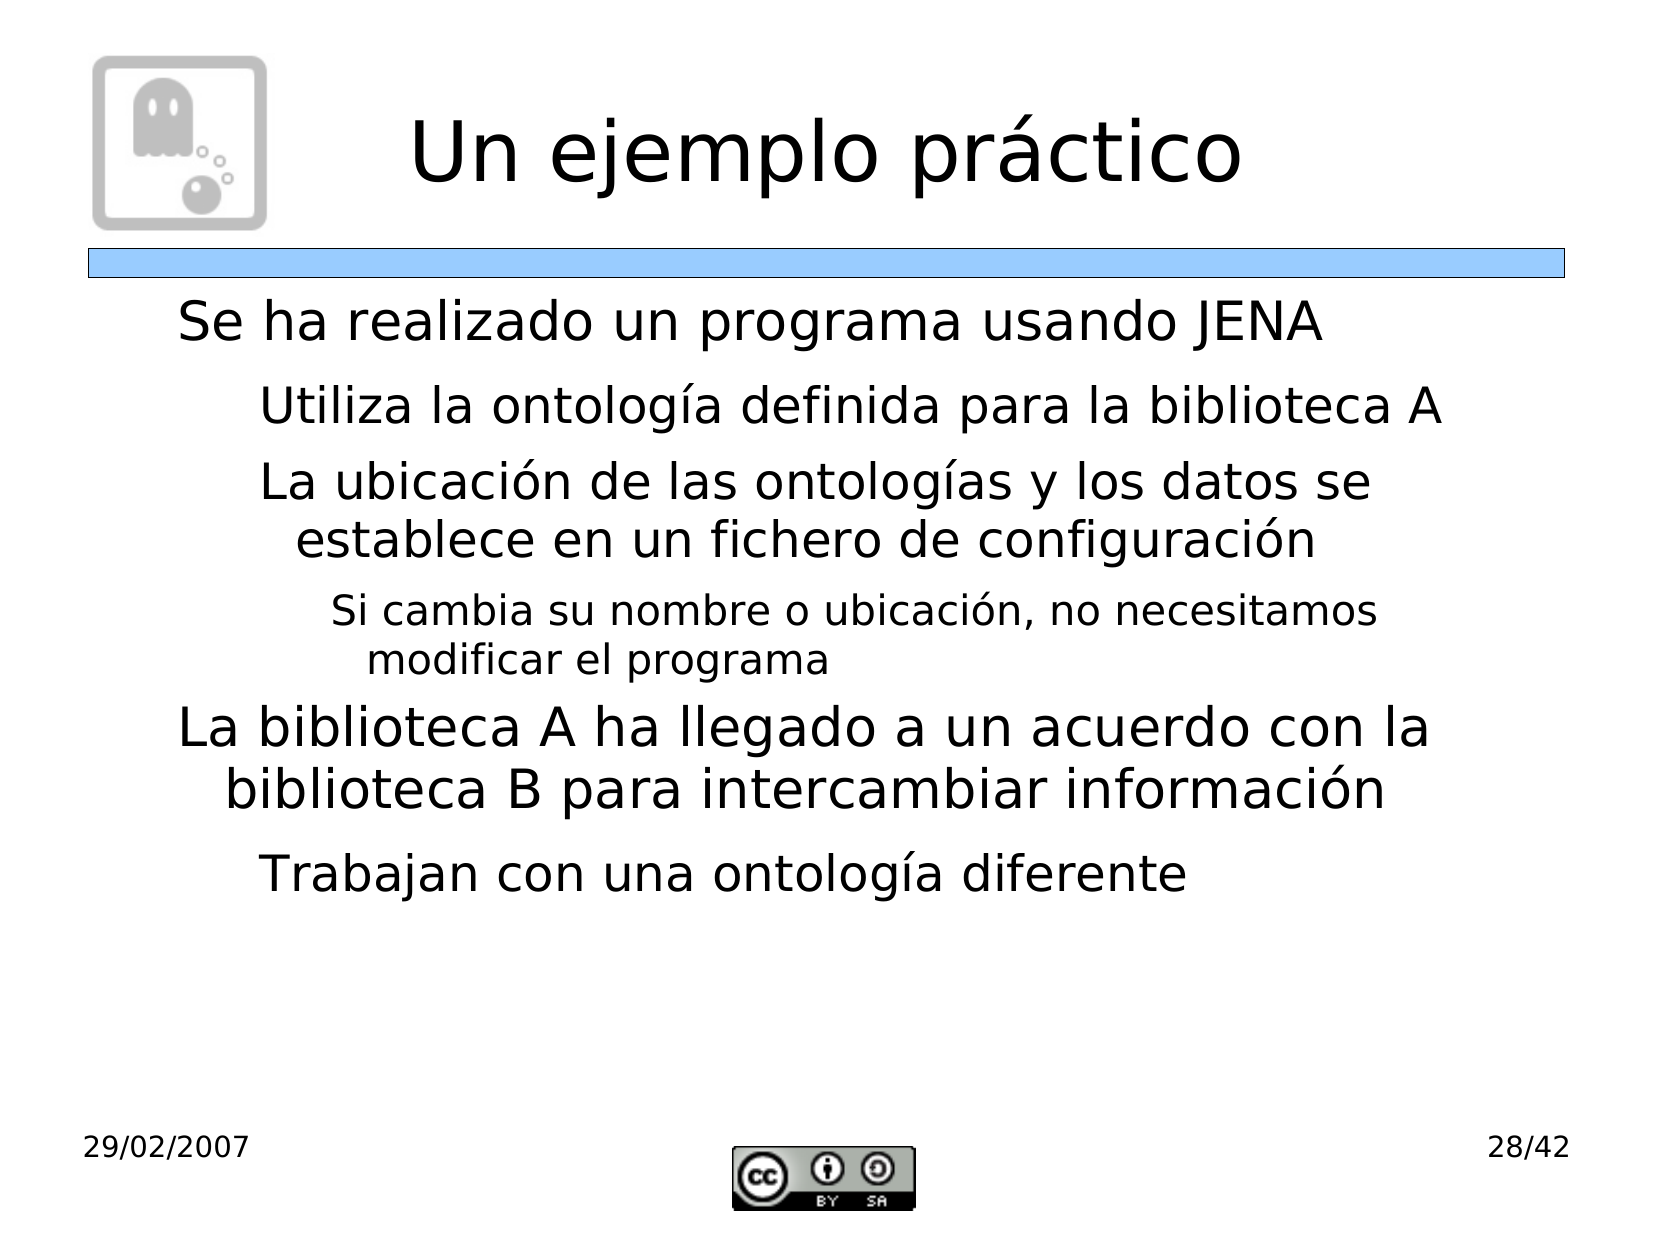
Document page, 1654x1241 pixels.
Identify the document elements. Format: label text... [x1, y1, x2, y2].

title Un ejemplo práctico [82, 56, 1571, 250]
list Se ha realizado un programa usando JENA Utiliza la ontología definida para la biblioteca A La ubicación de las ontologías y los datos se establece en un fichero de configuración Si cambia su nombre o ubicación, no necesitamos modificar el programa La biblioteca A ha llegado a un acuerdo con la biblioteca B para intercambiar información Trabajan con una ontología diferente [82, 290, 1571, 1094]
picture [732, 1146, 916, 1211]
